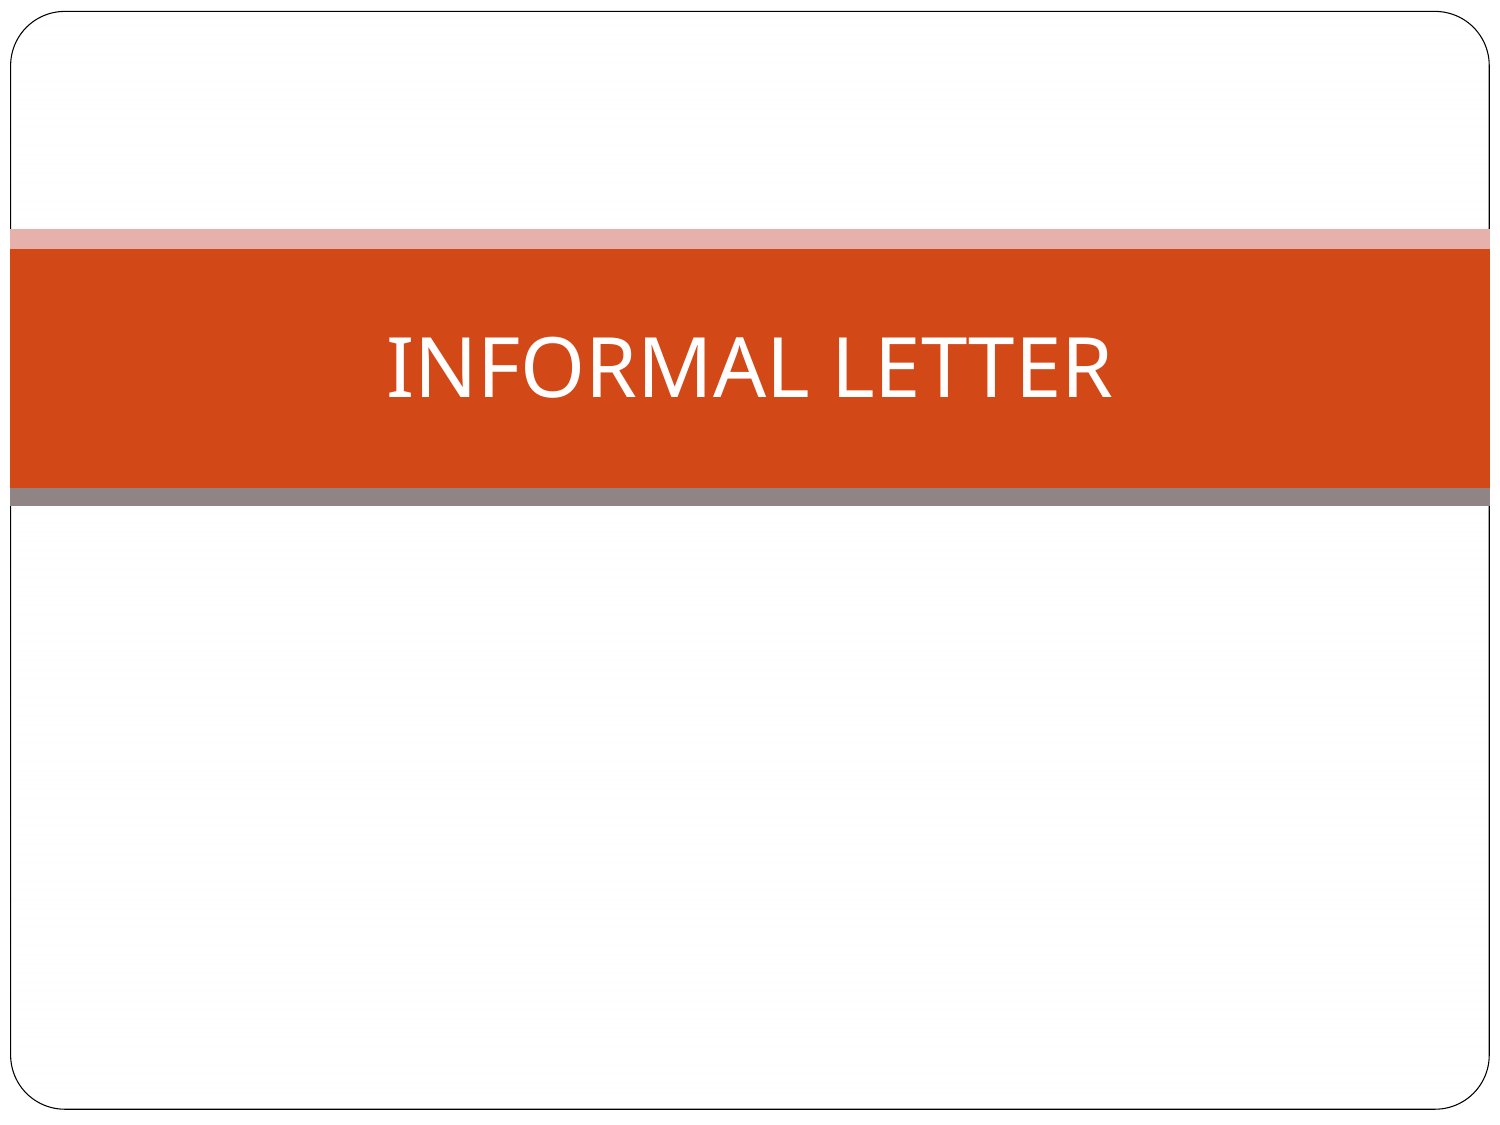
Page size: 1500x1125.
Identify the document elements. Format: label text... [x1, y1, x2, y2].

title INFORMAL LETTER [75, 247, 1426, 489]
